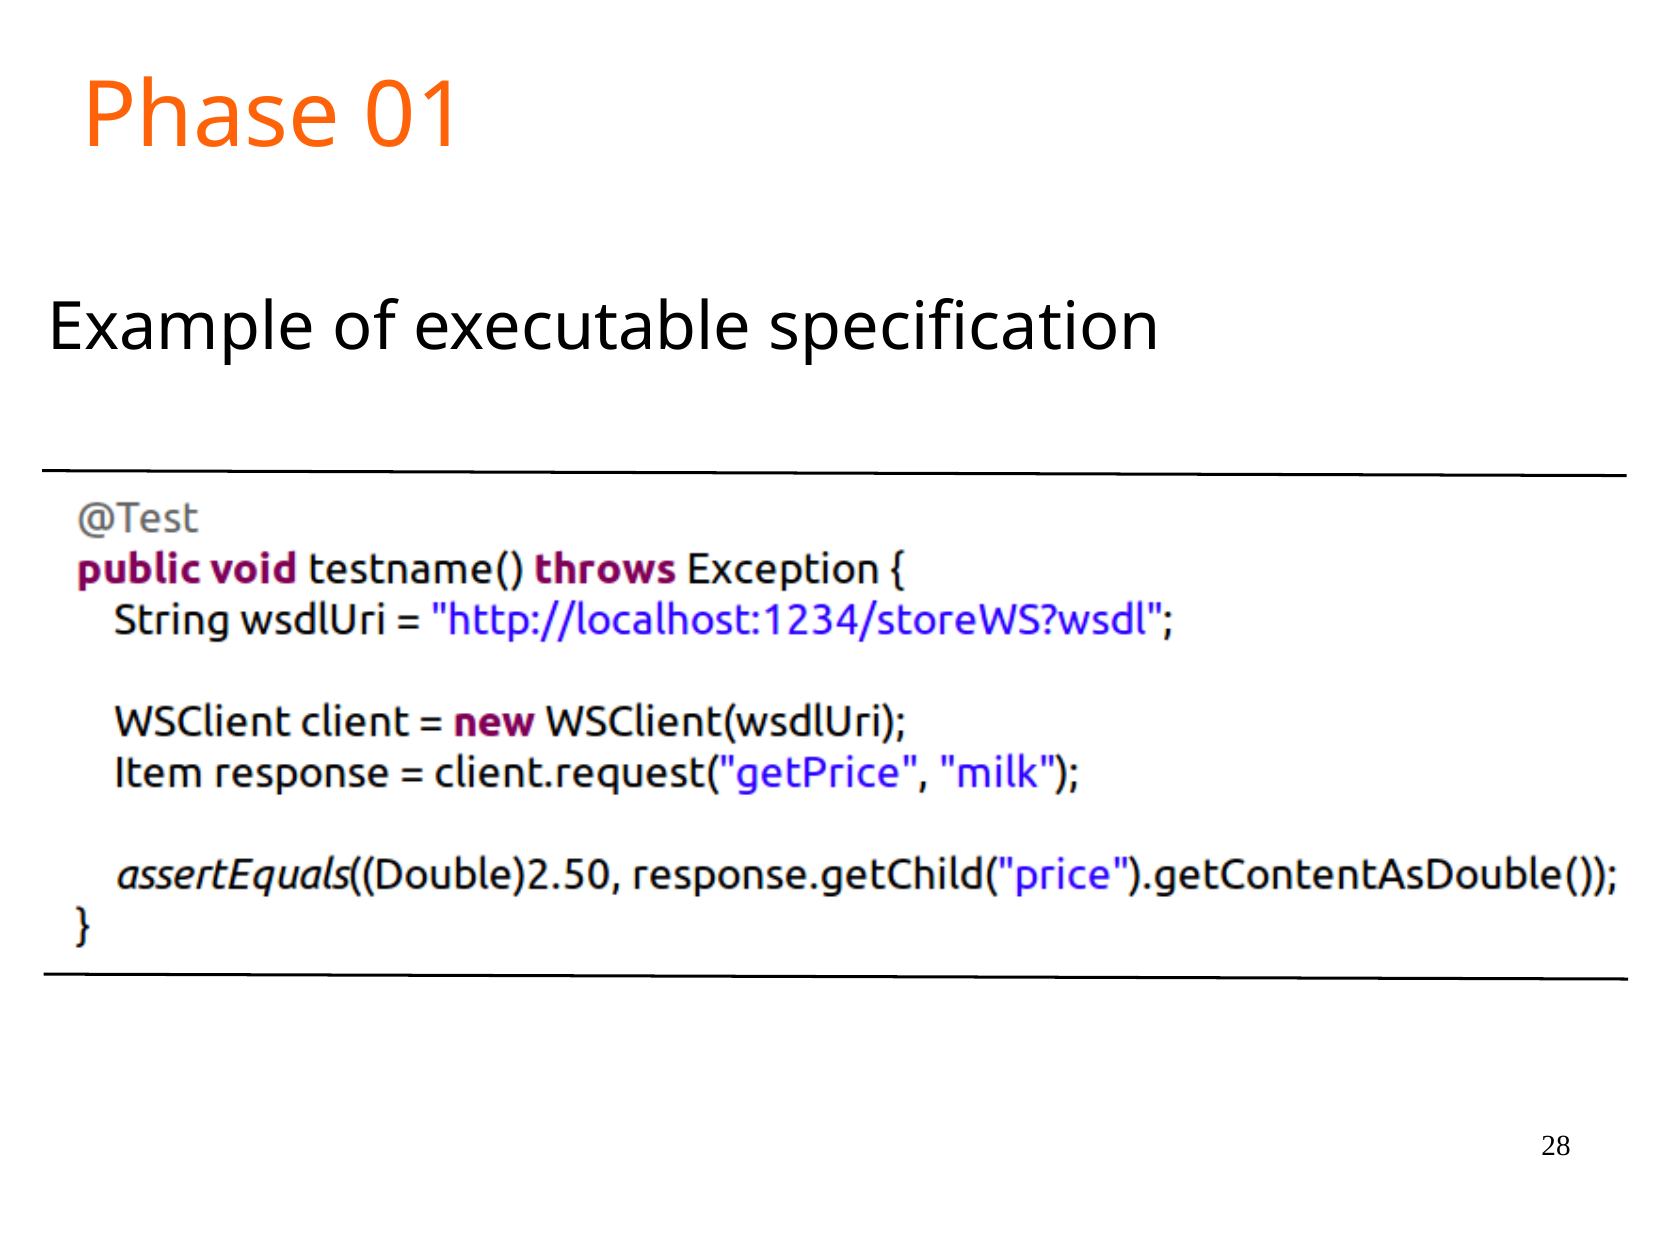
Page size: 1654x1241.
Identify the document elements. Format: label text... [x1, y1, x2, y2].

title Phase 01 [81, 17, 1570, 204]
picture [39, 480, 1645, 978]
list Example of executable specification [0, 278, 1548, 1201]
